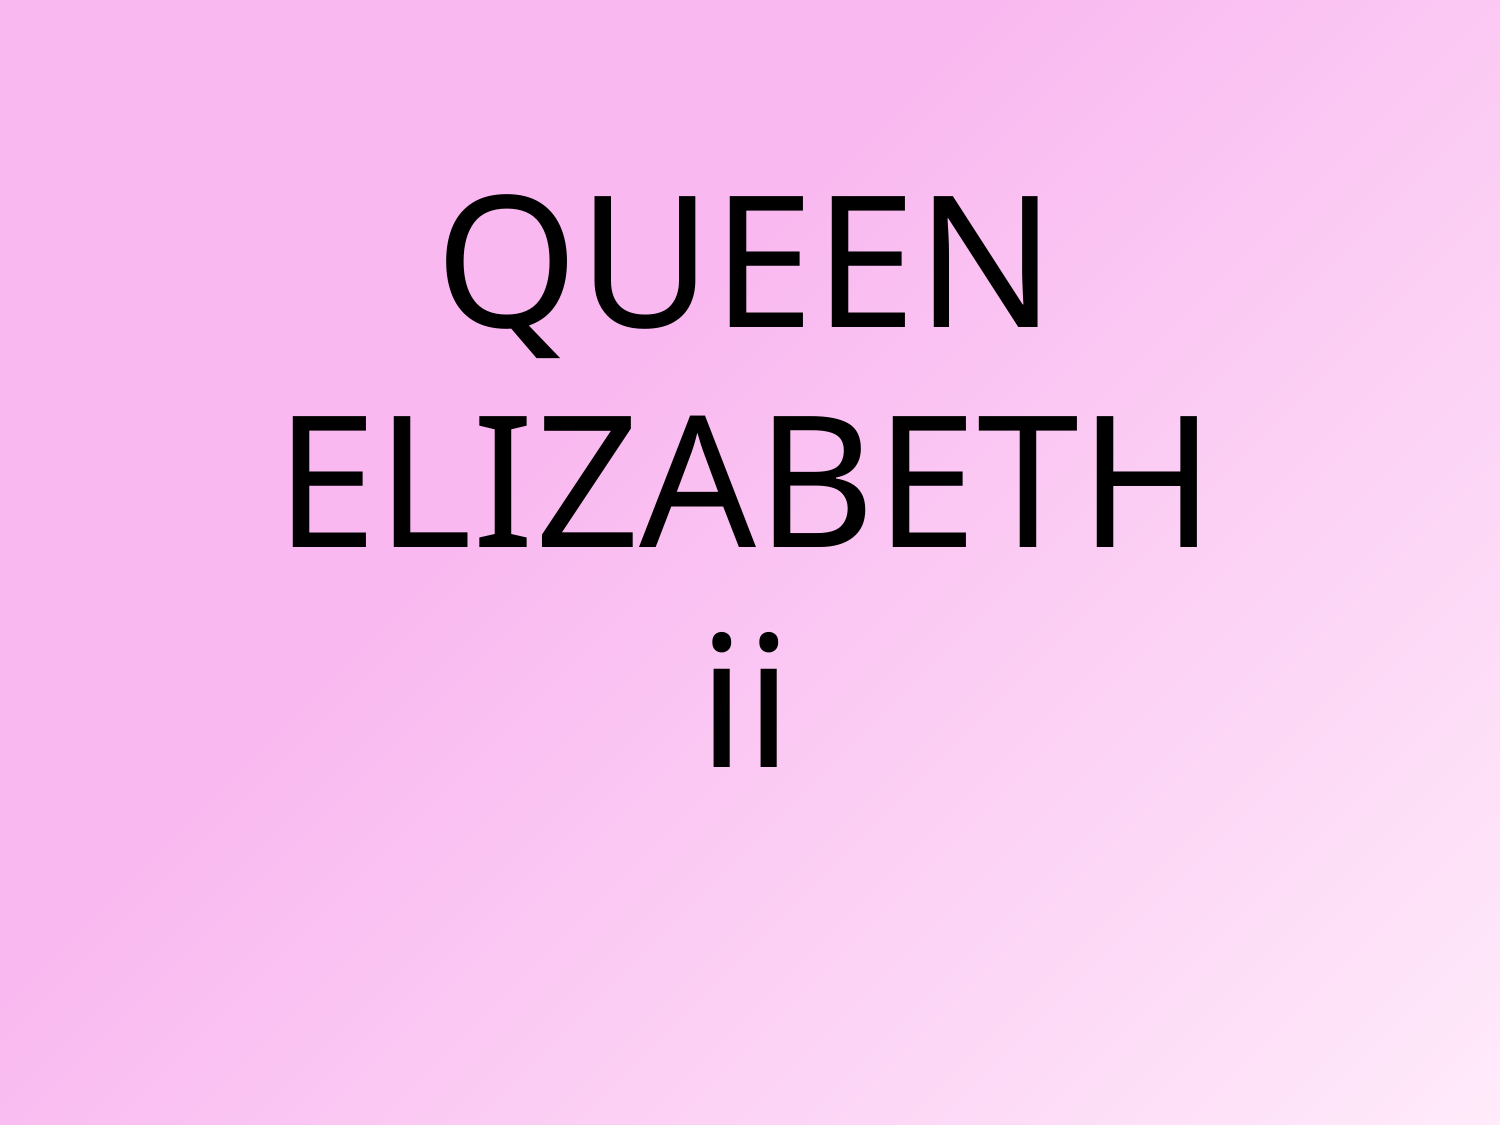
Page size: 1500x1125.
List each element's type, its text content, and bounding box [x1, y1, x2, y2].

title QUEEN ELIZABETH ii [70, 58, 1421, 891]
